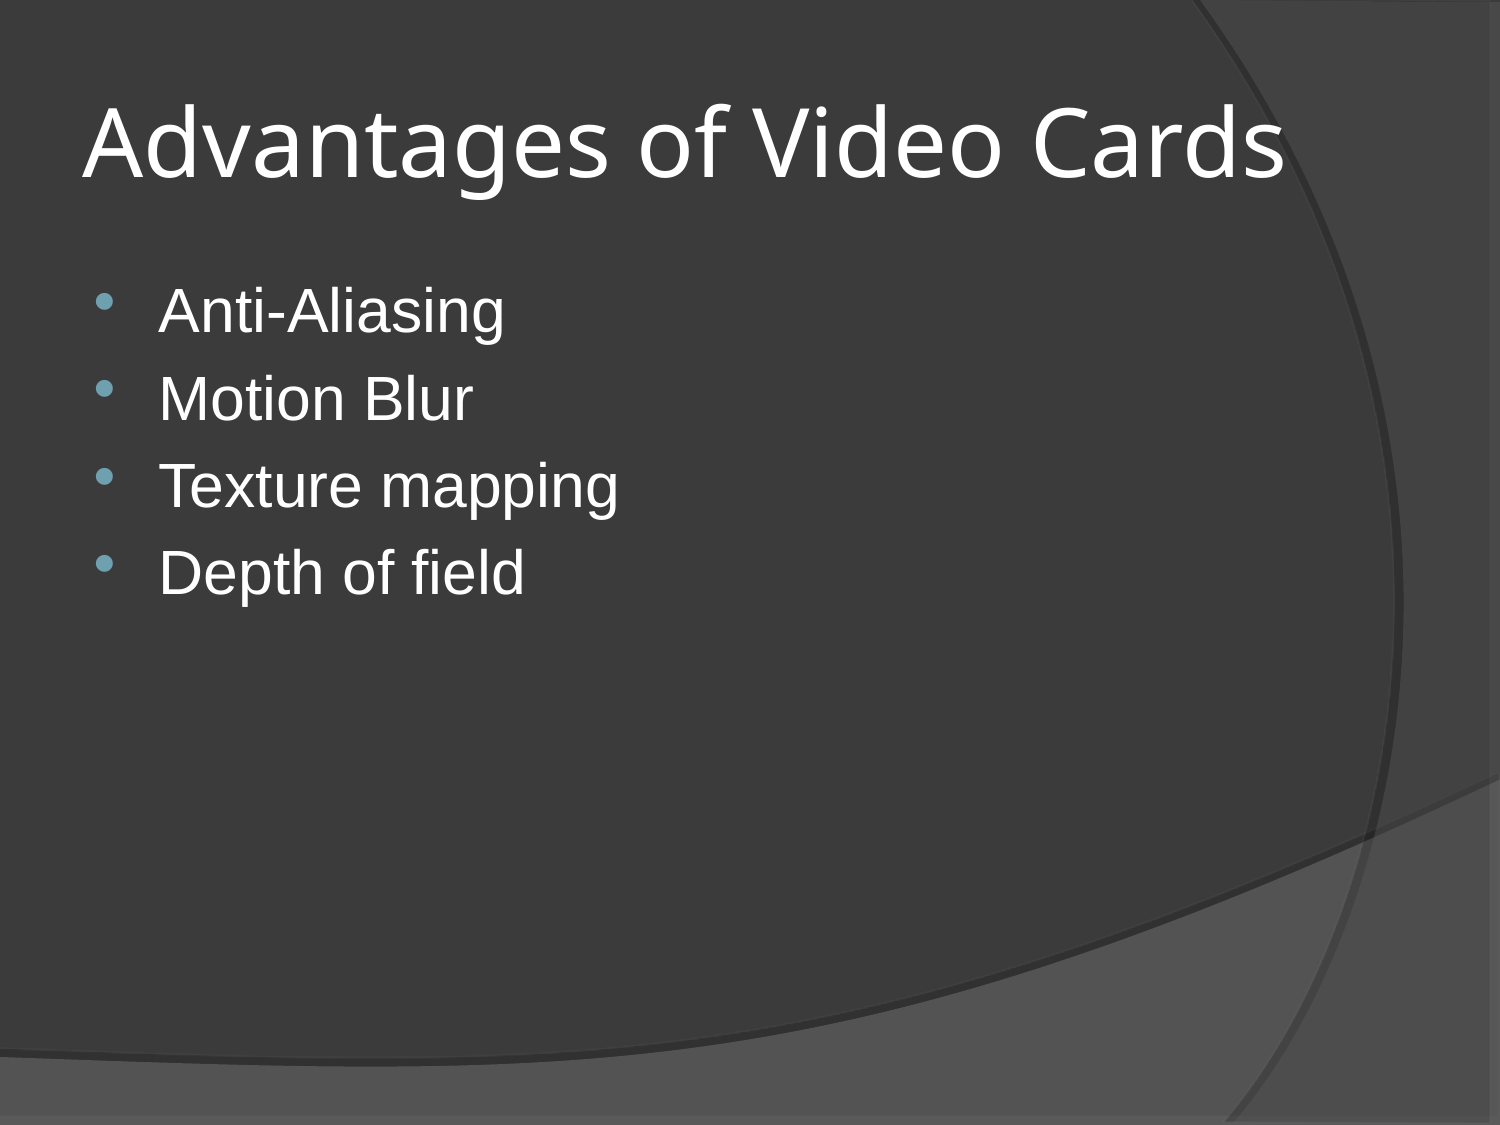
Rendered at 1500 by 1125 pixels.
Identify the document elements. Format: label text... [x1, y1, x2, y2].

title Advantages of Video Cards [75, 45, 1300, 233]
list Anti-Aliasing Motion Blur Texture mapping Depth of field [75, 262, 1300, 1005]
